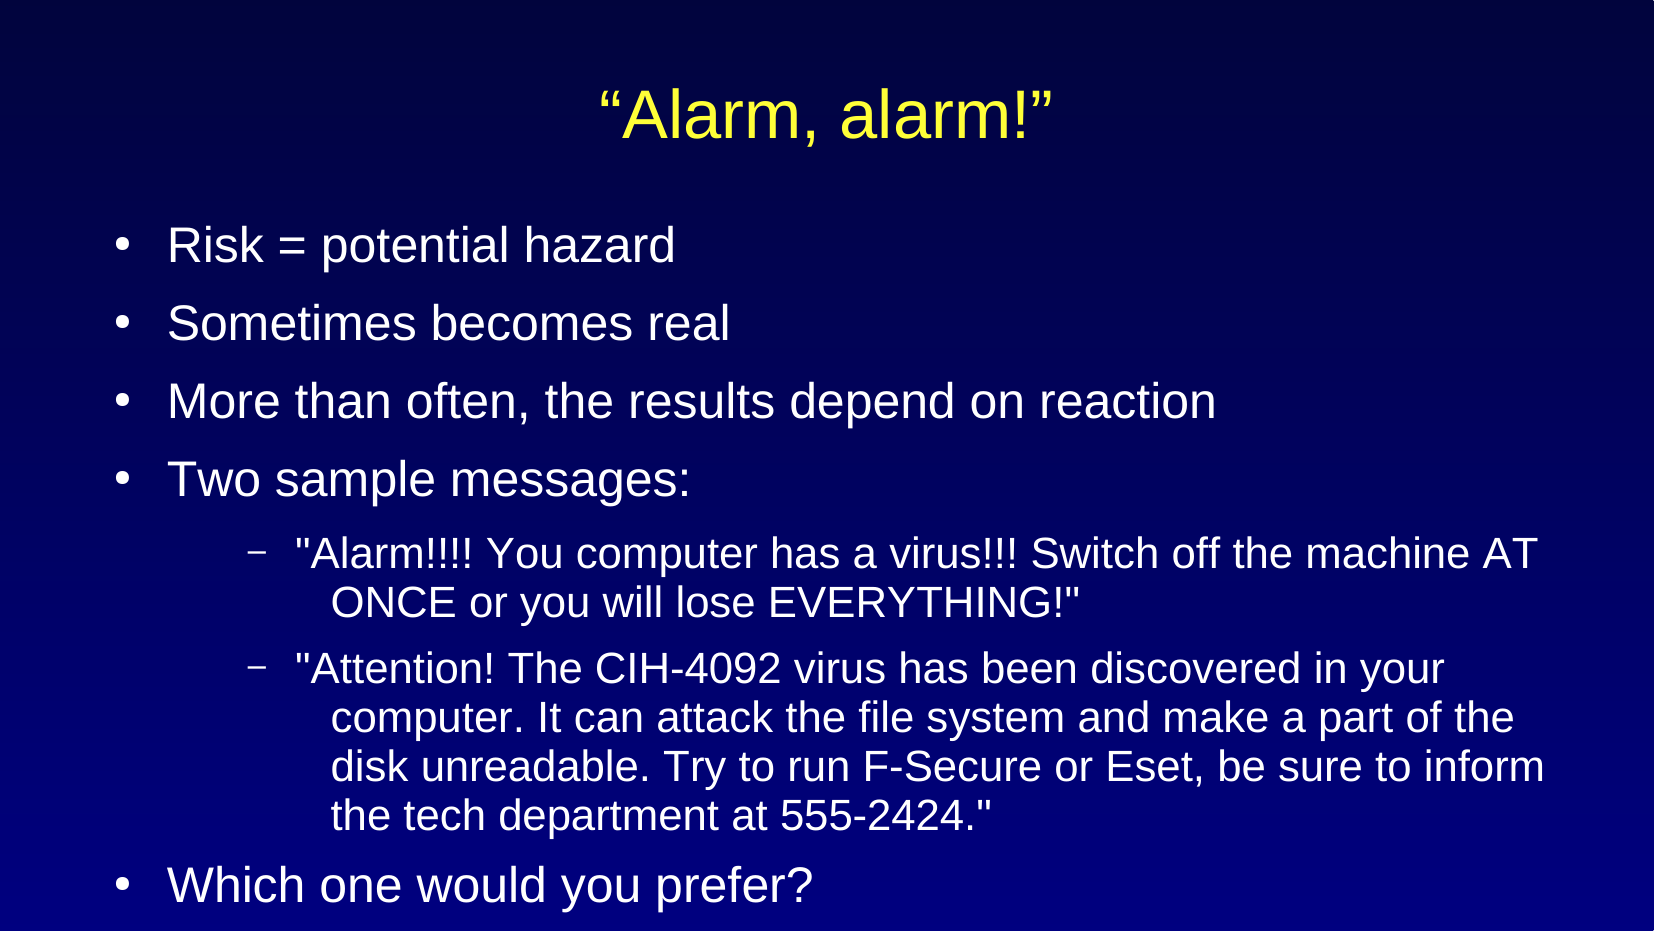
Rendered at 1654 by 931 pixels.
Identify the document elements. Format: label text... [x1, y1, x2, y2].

title “Alarm, alarm!” [82, 37, 1571, 193]
list Risk = potential hazard Sometimes becomes real More than often, the results depend on reaction Two sample messages: "Alarm!!!! You computer has a virus!!! Switch off the machine AT ONCE or you will lose EVERYTHING!" "Attention! The CIH-4092 virus has been discovered in your computer. It can attack the file system and make a part of the disk unreadable. Try to run F-Secure or Eset, be sure to inform the tech department at 555-2424." Which one would you prefer? [82, 217, 1571, 913]
